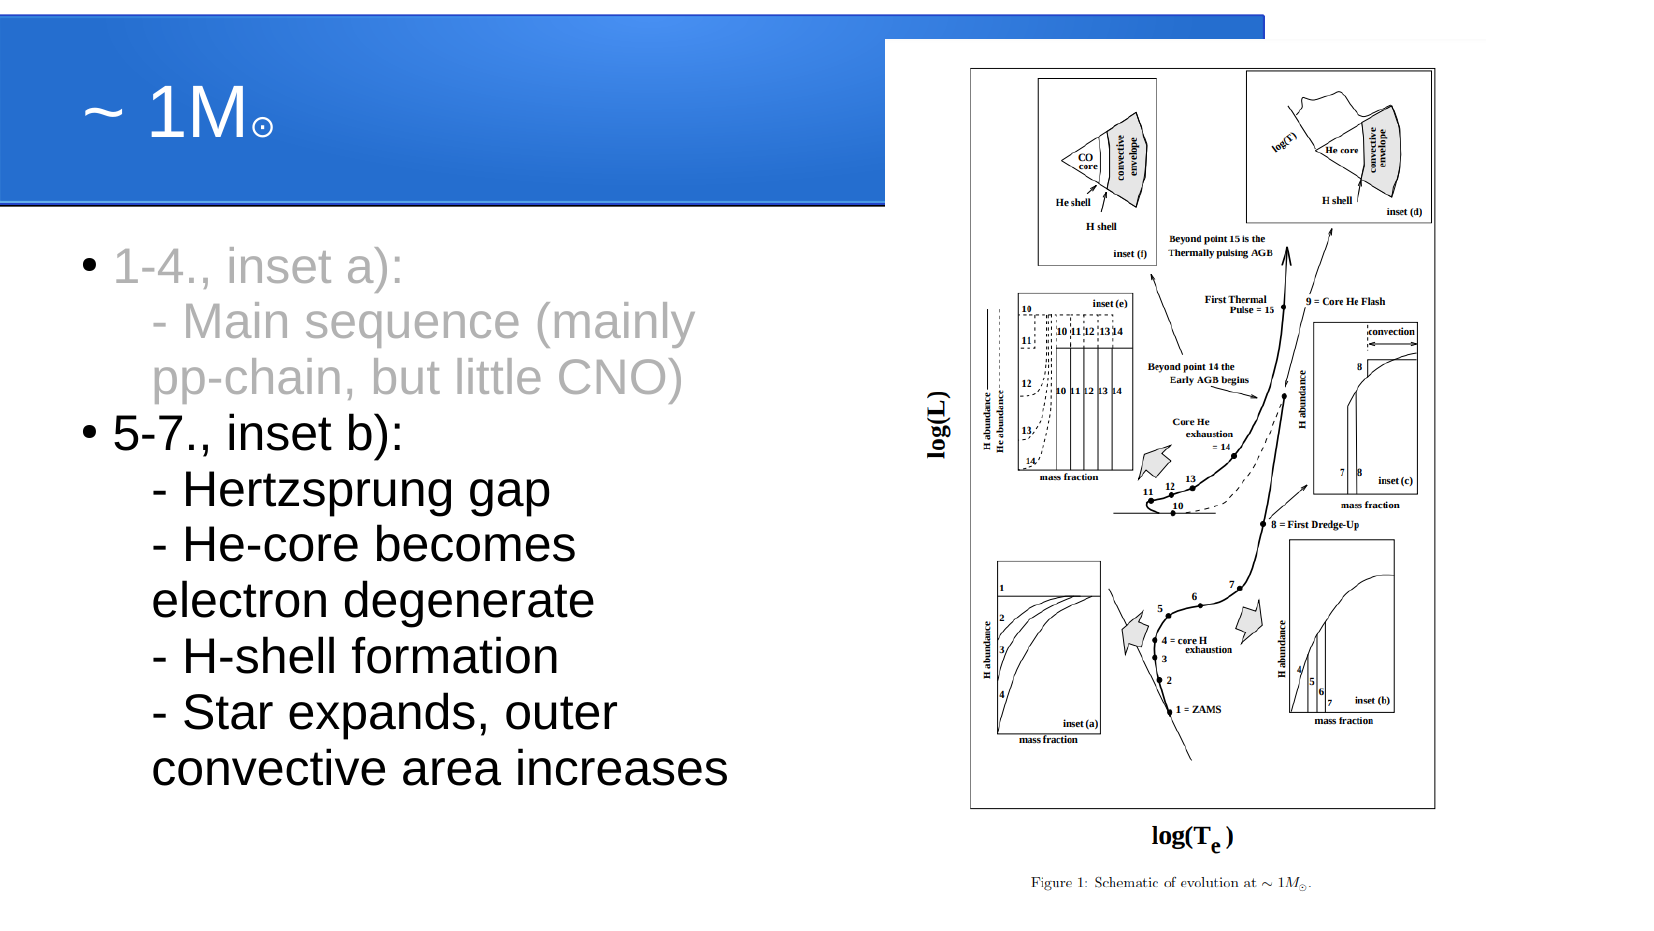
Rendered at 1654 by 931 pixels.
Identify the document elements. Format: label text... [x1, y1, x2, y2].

subtitle 1-4., inset a): - Main sequence (mainly pp-chain, but little CNO) 5-7., inset b): - Hertzsprung gap - He-core becomes electron degenerate - H-shell formation - Star expands, outer convective area increases [80, 210, 748, 824]
title ~ 1M⊙ [82, 35, 1235, 189]
picture [885, 39, 1486, 916]
